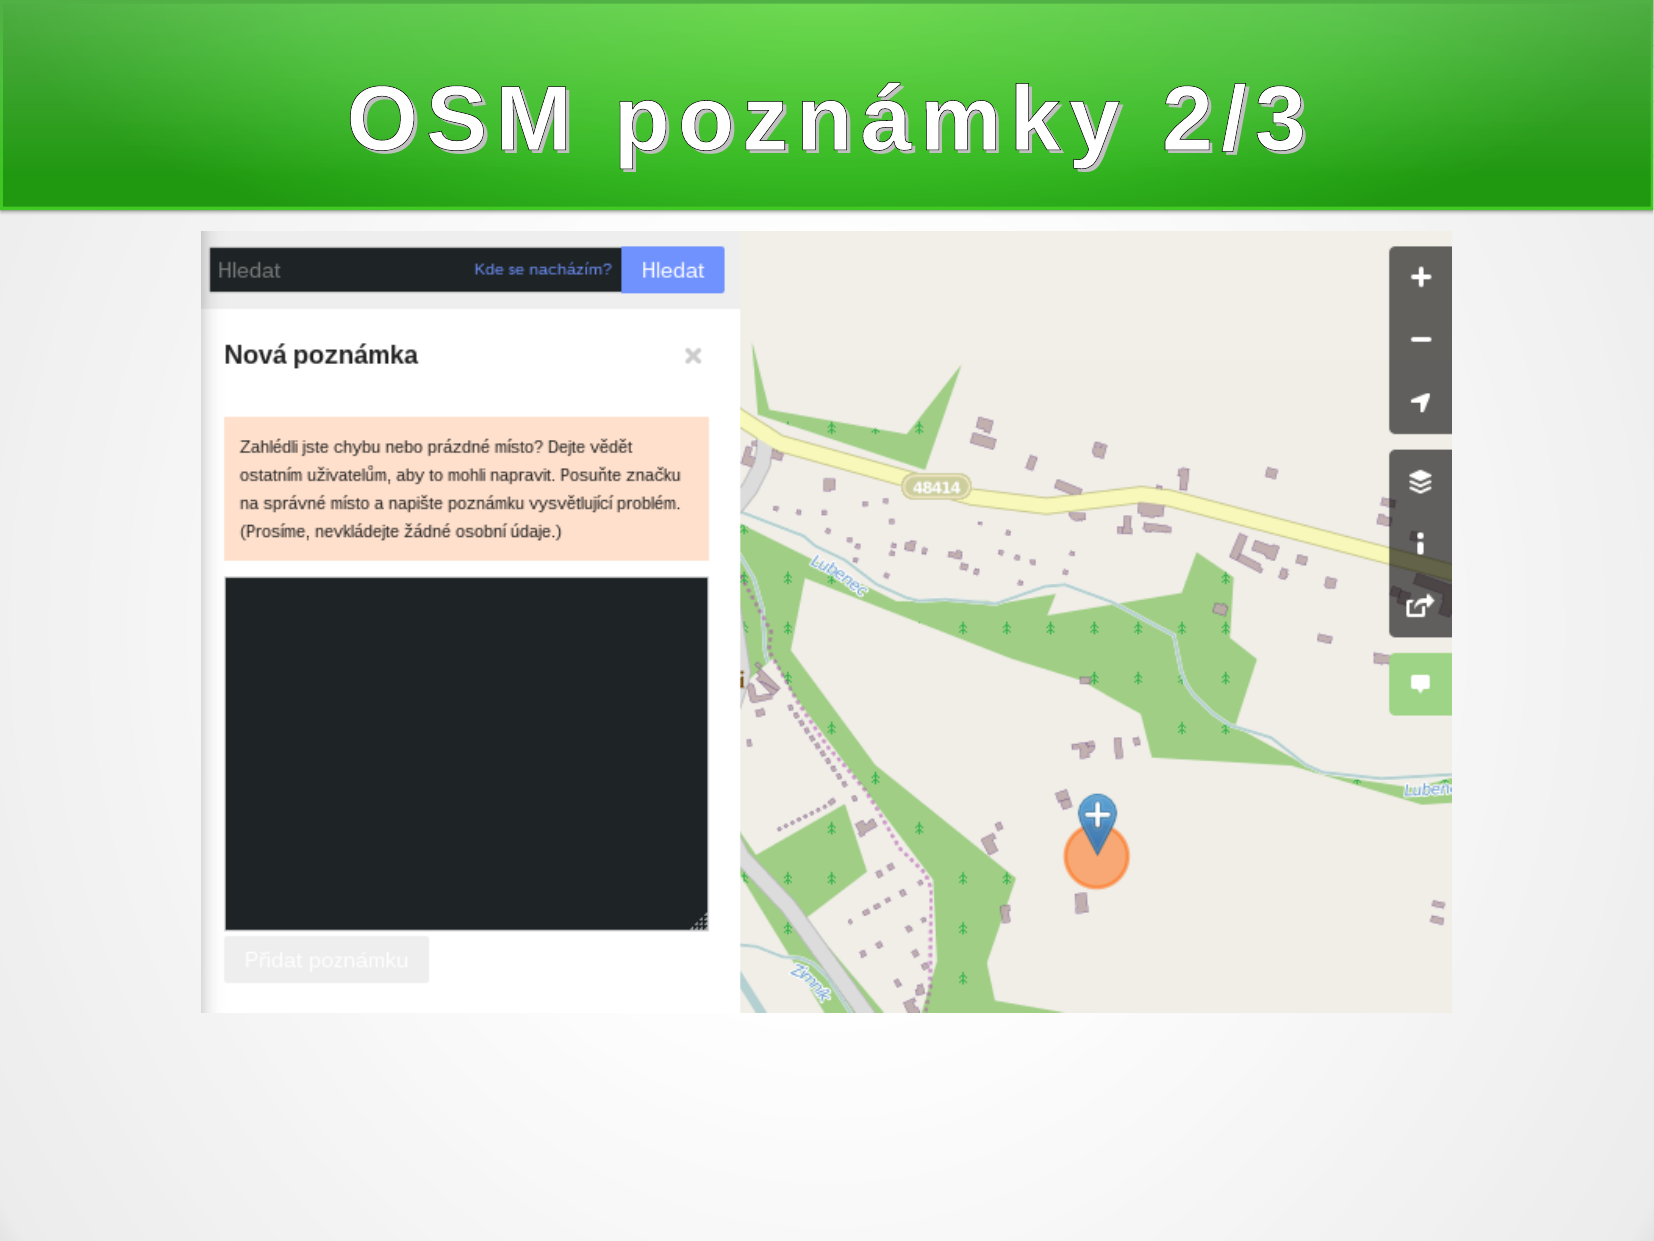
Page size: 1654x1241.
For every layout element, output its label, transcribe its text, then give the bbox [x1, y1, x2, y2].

picture [201, 231, 1452, 1013]
title OSM poznámky 2/3 [82, 47, 1571, 189]
